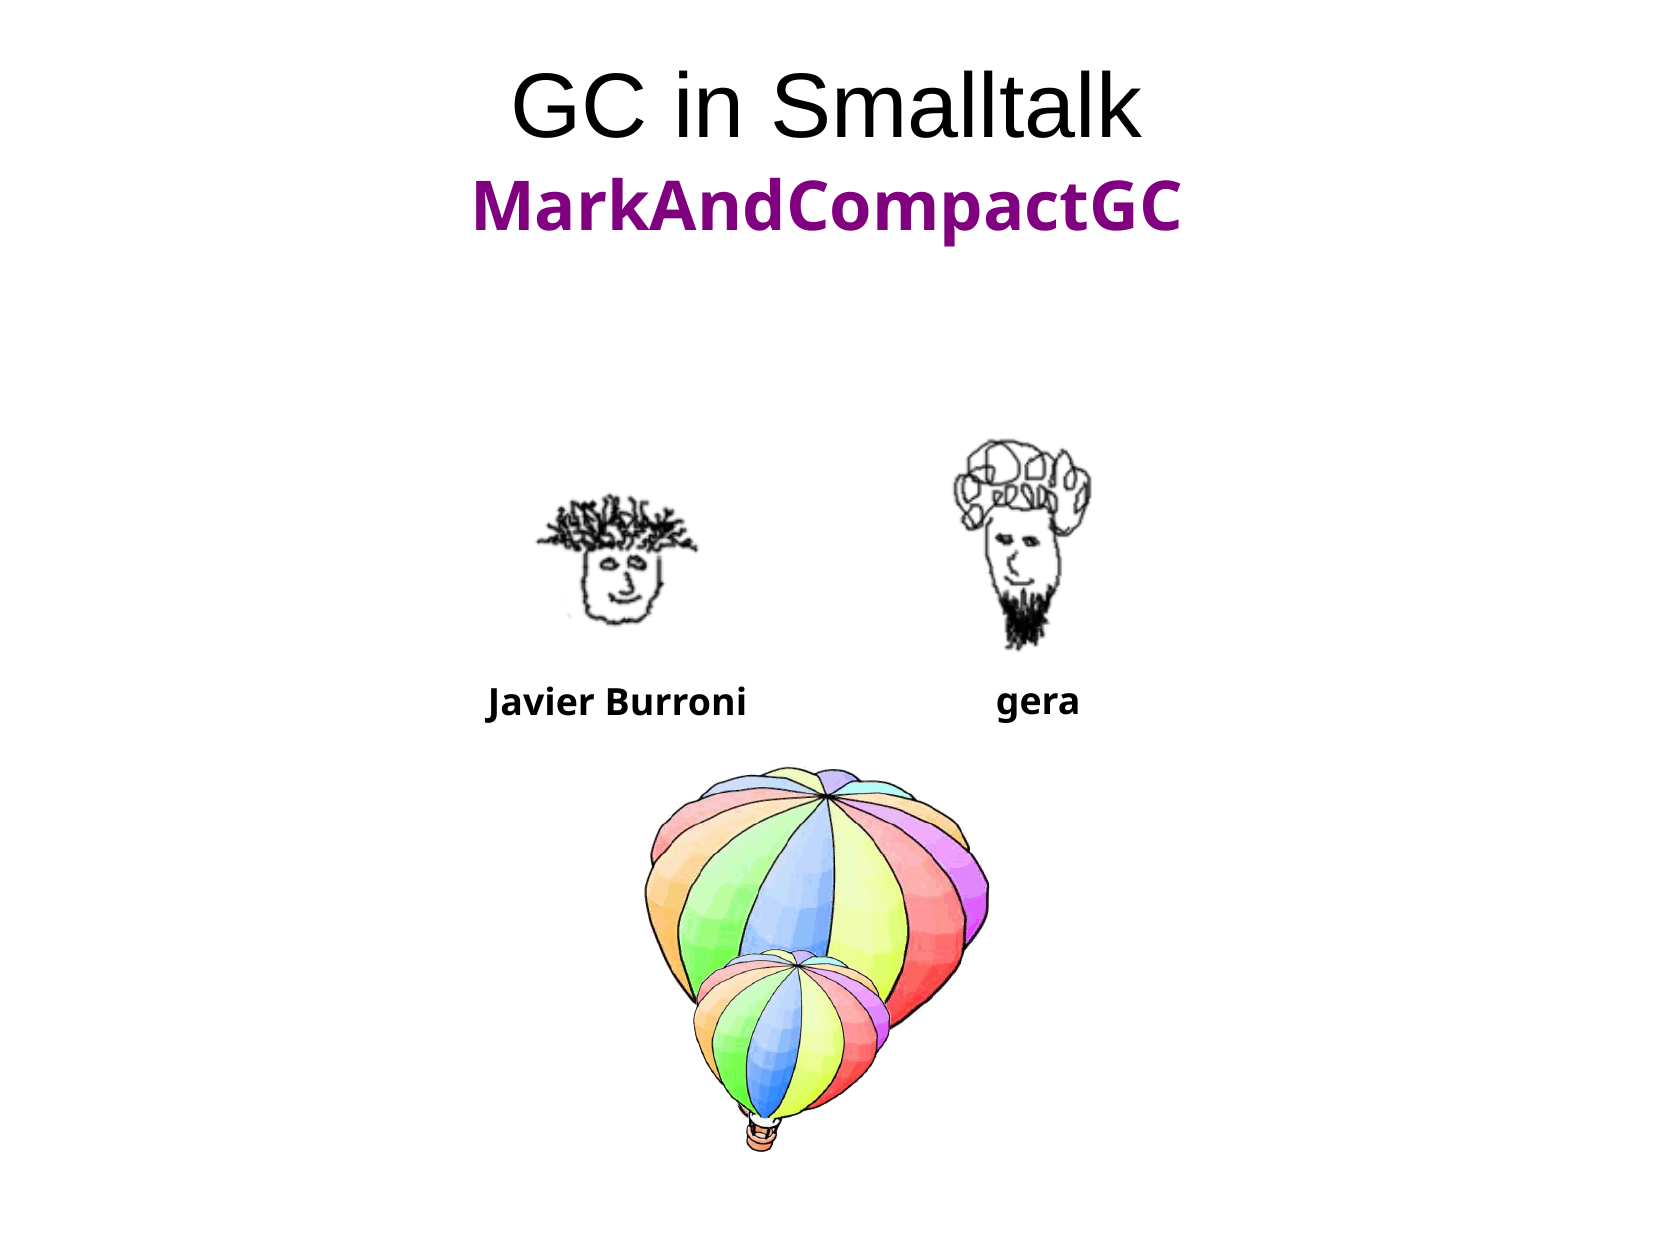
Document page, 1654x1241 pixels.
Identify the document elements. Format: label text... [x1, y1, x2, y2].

title GC in Smalltalk MarkAndCompactGC [82, 49, 1571, 257]
text_box Javier Burroni [473, 667, 756, 727]
text_box gera [856, 667, 1220, 726]
picture [643, 764, 990, 1153]
picture [521, 470, 710, 642]
picture [939, 424, 1111, 666]
